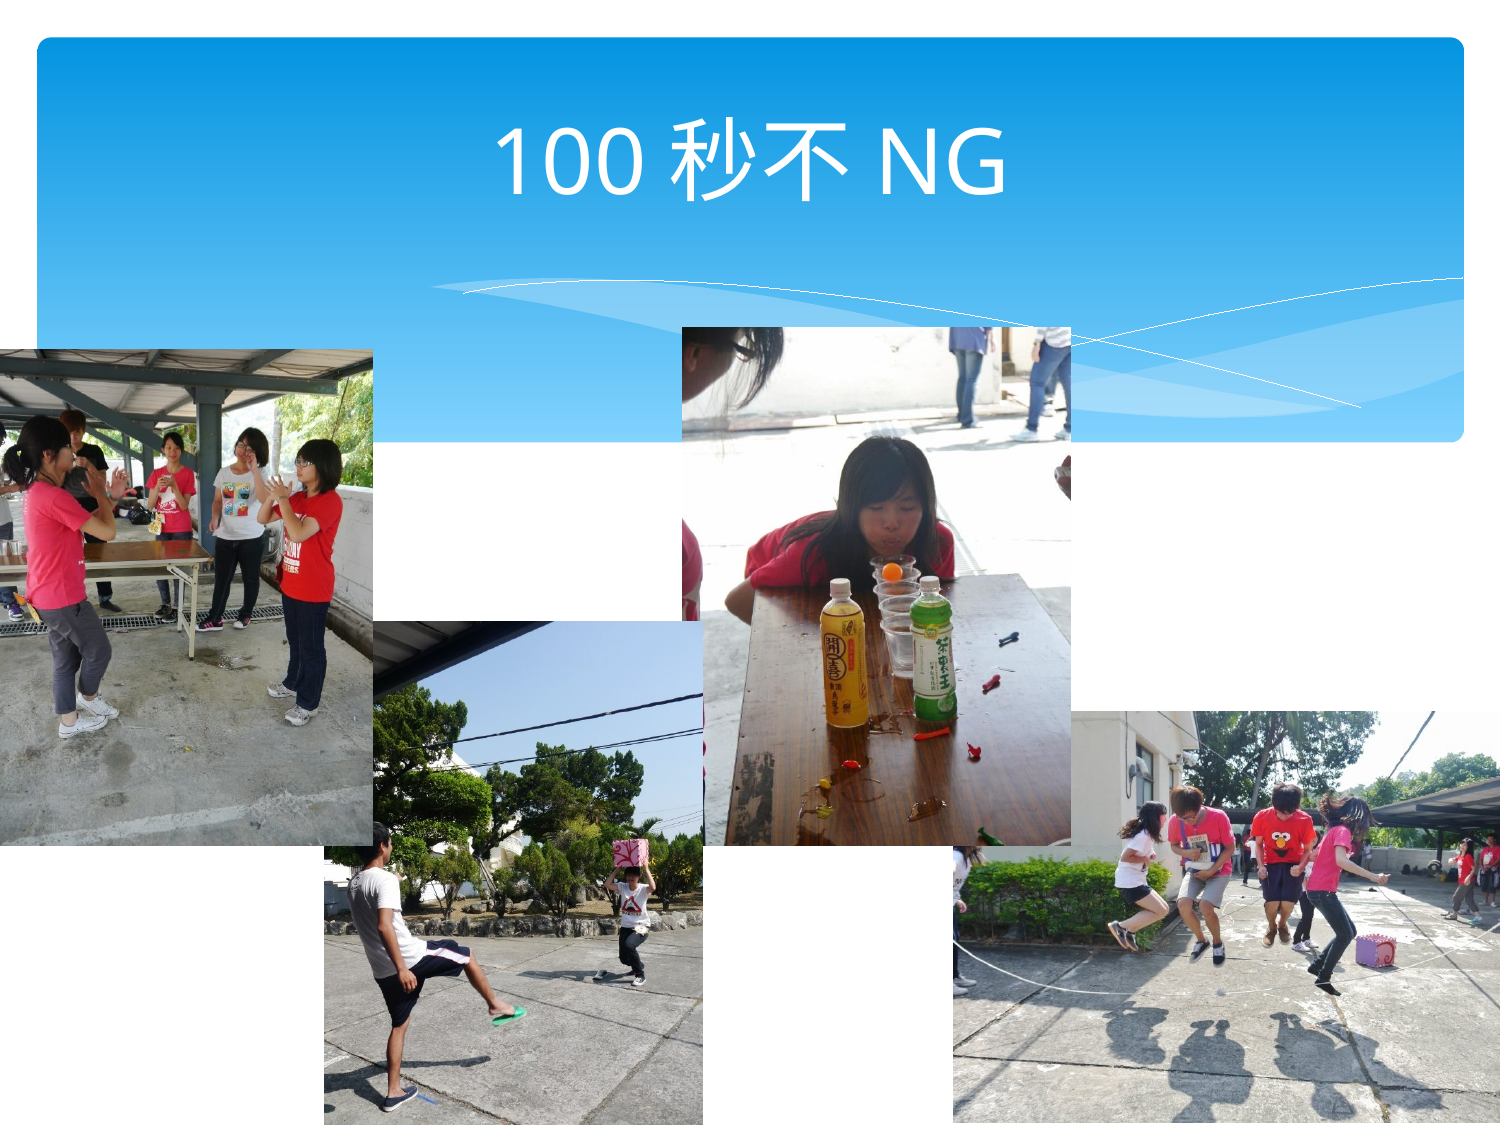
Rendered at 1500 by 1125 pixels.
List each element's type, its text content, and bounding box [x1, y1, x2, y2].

title 100秒不NG [75, 55, 1426, 261]
picture [0, 327, 1500, 1125]
